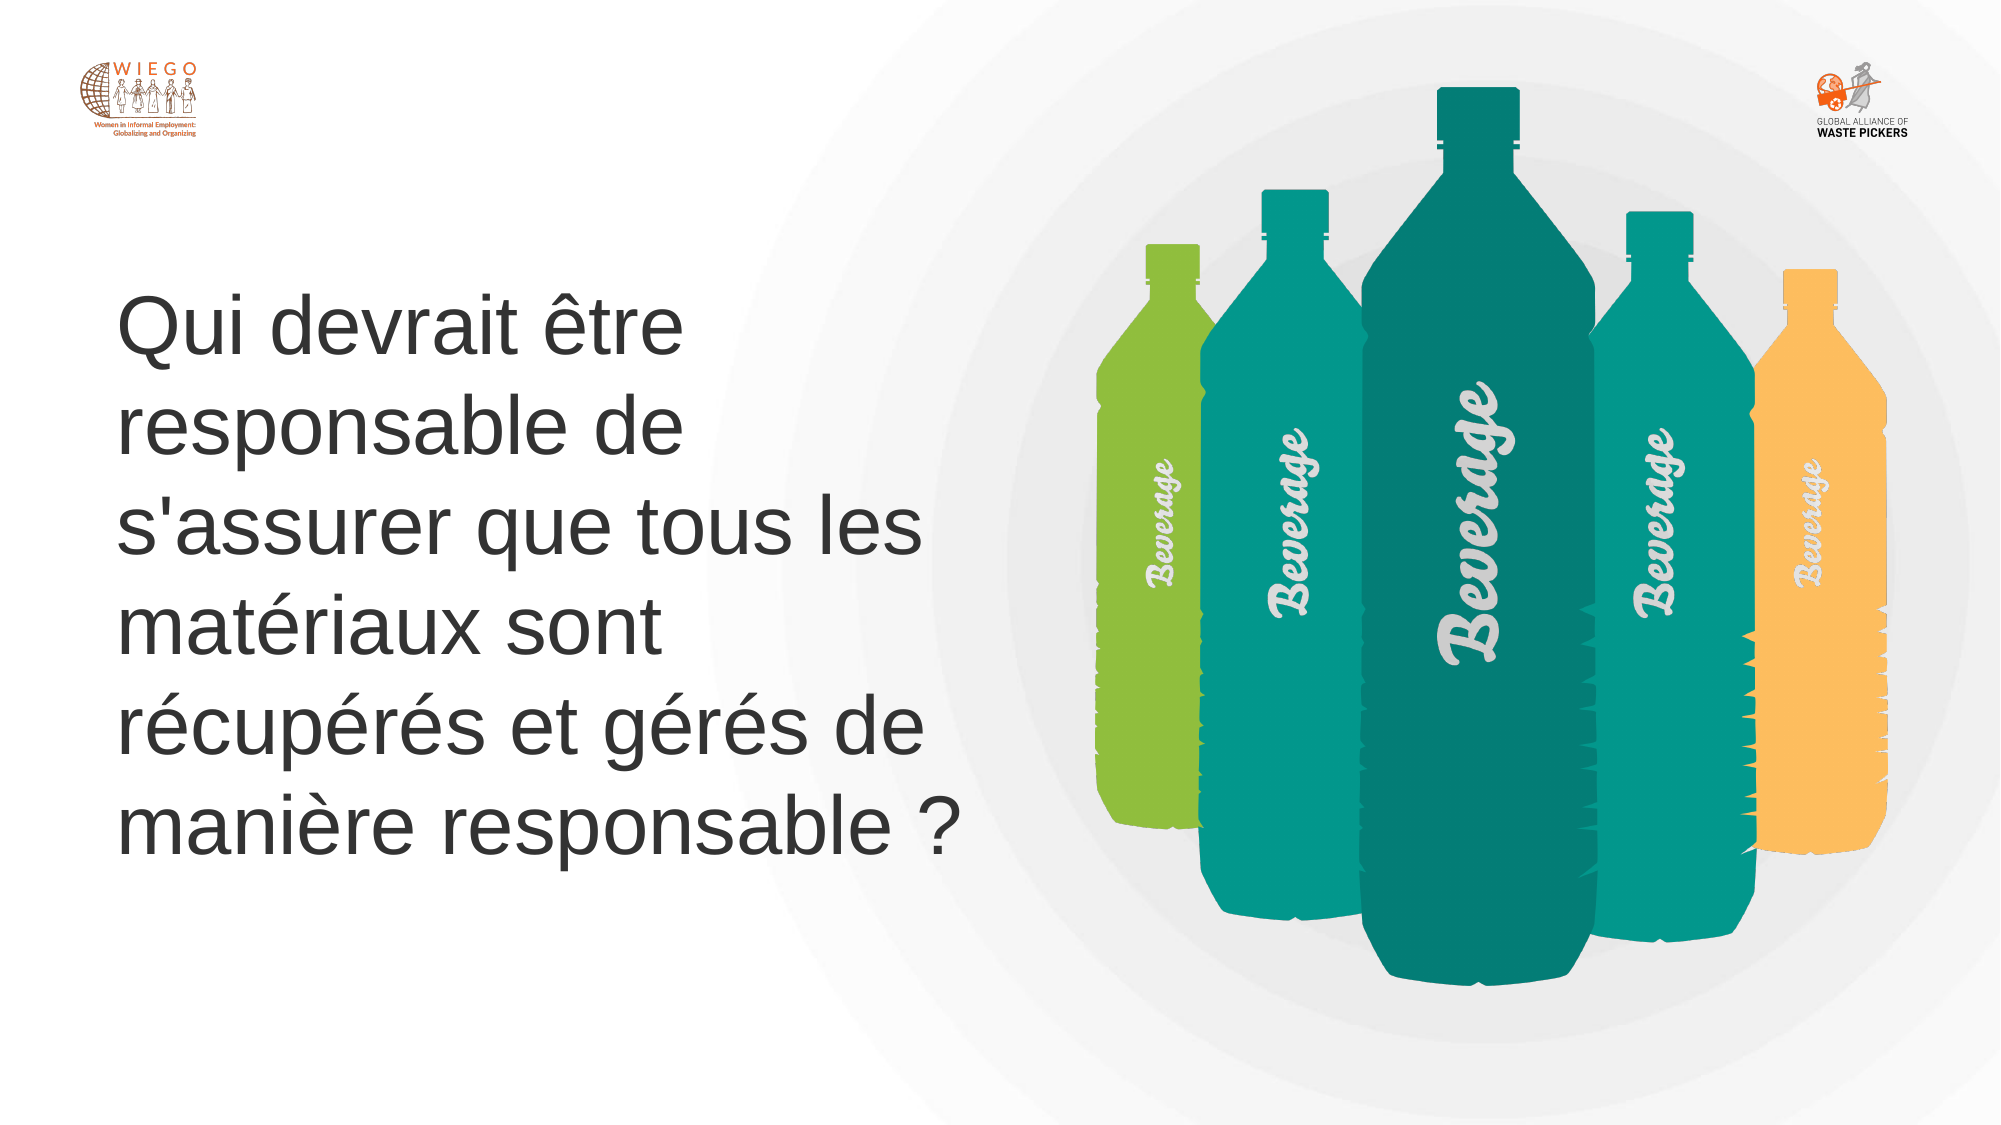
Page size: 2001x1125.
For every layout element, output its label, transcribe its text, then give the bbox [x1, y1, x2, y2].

text_box Qui devrait être responsable de s'assurer que tous les matériaux sont récupérés et gérés de manière responsable ? [101, 263, 1052, 879]
picture [0, 0, 2001, 1125]
